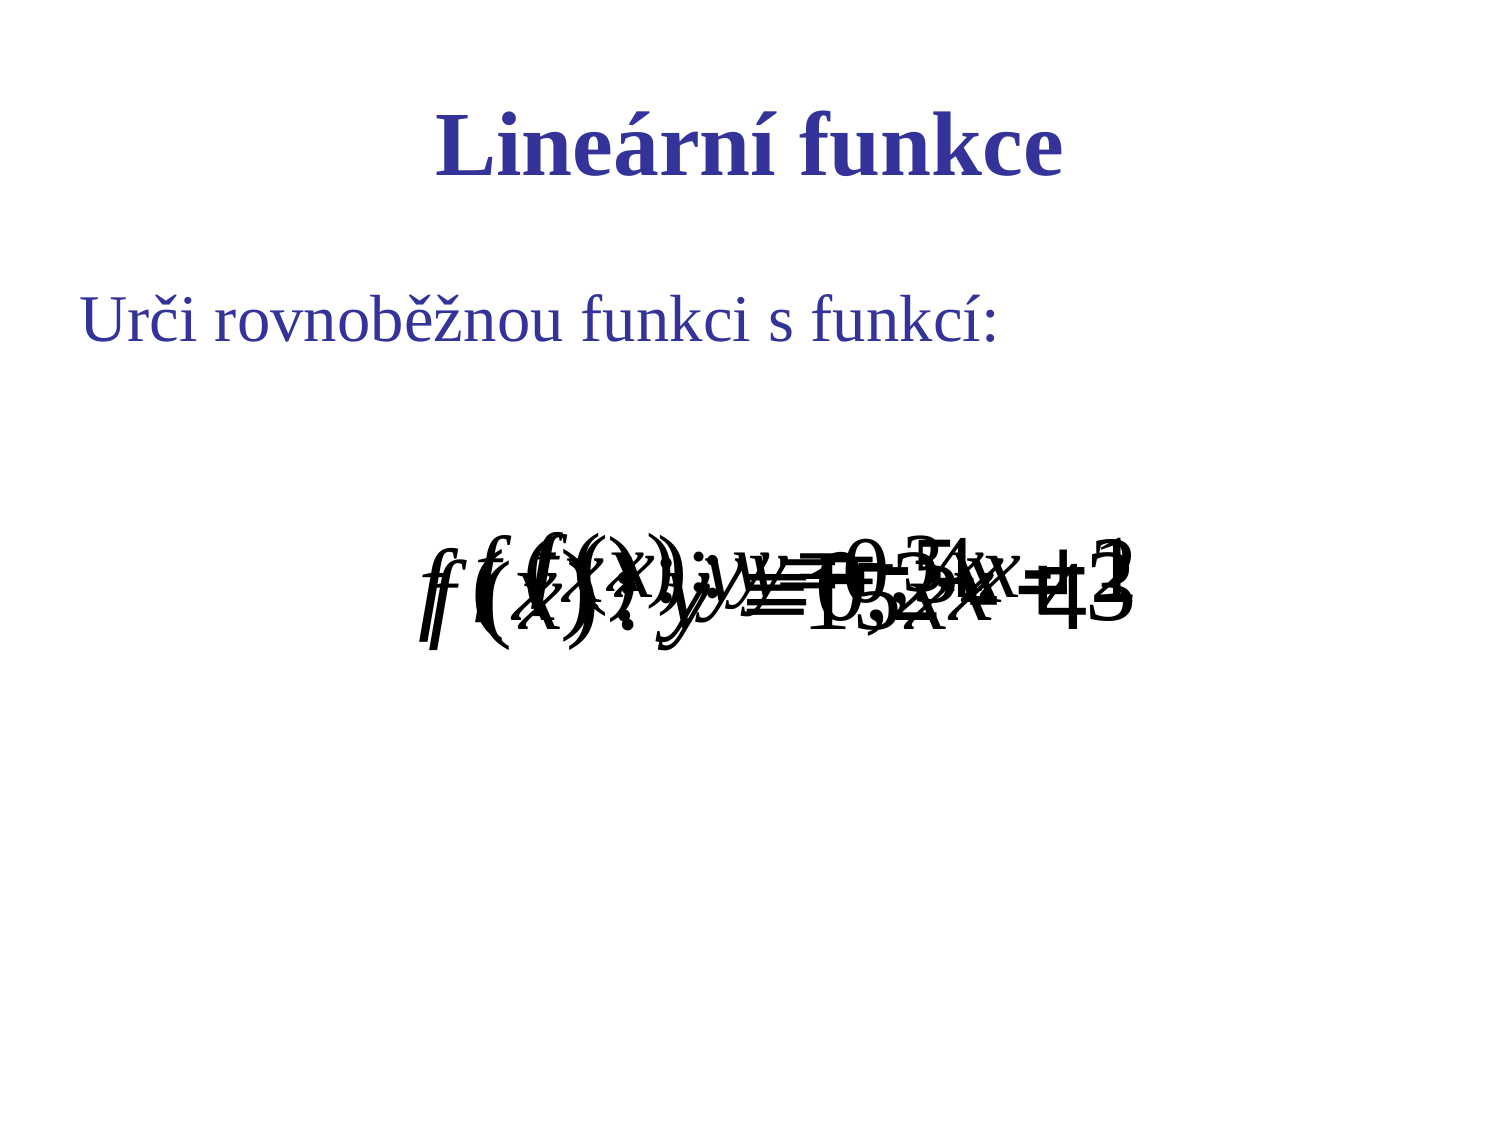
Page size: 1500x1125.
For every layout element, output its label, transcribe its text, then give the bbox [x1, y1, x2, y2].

text_box Urči rovnoběžnou funkci s funkcí: [64, 267, 1483, 363]
text_box Lineární funkce [75, 45, 1426, 233]
chart [383, 514, 1155, 671]
